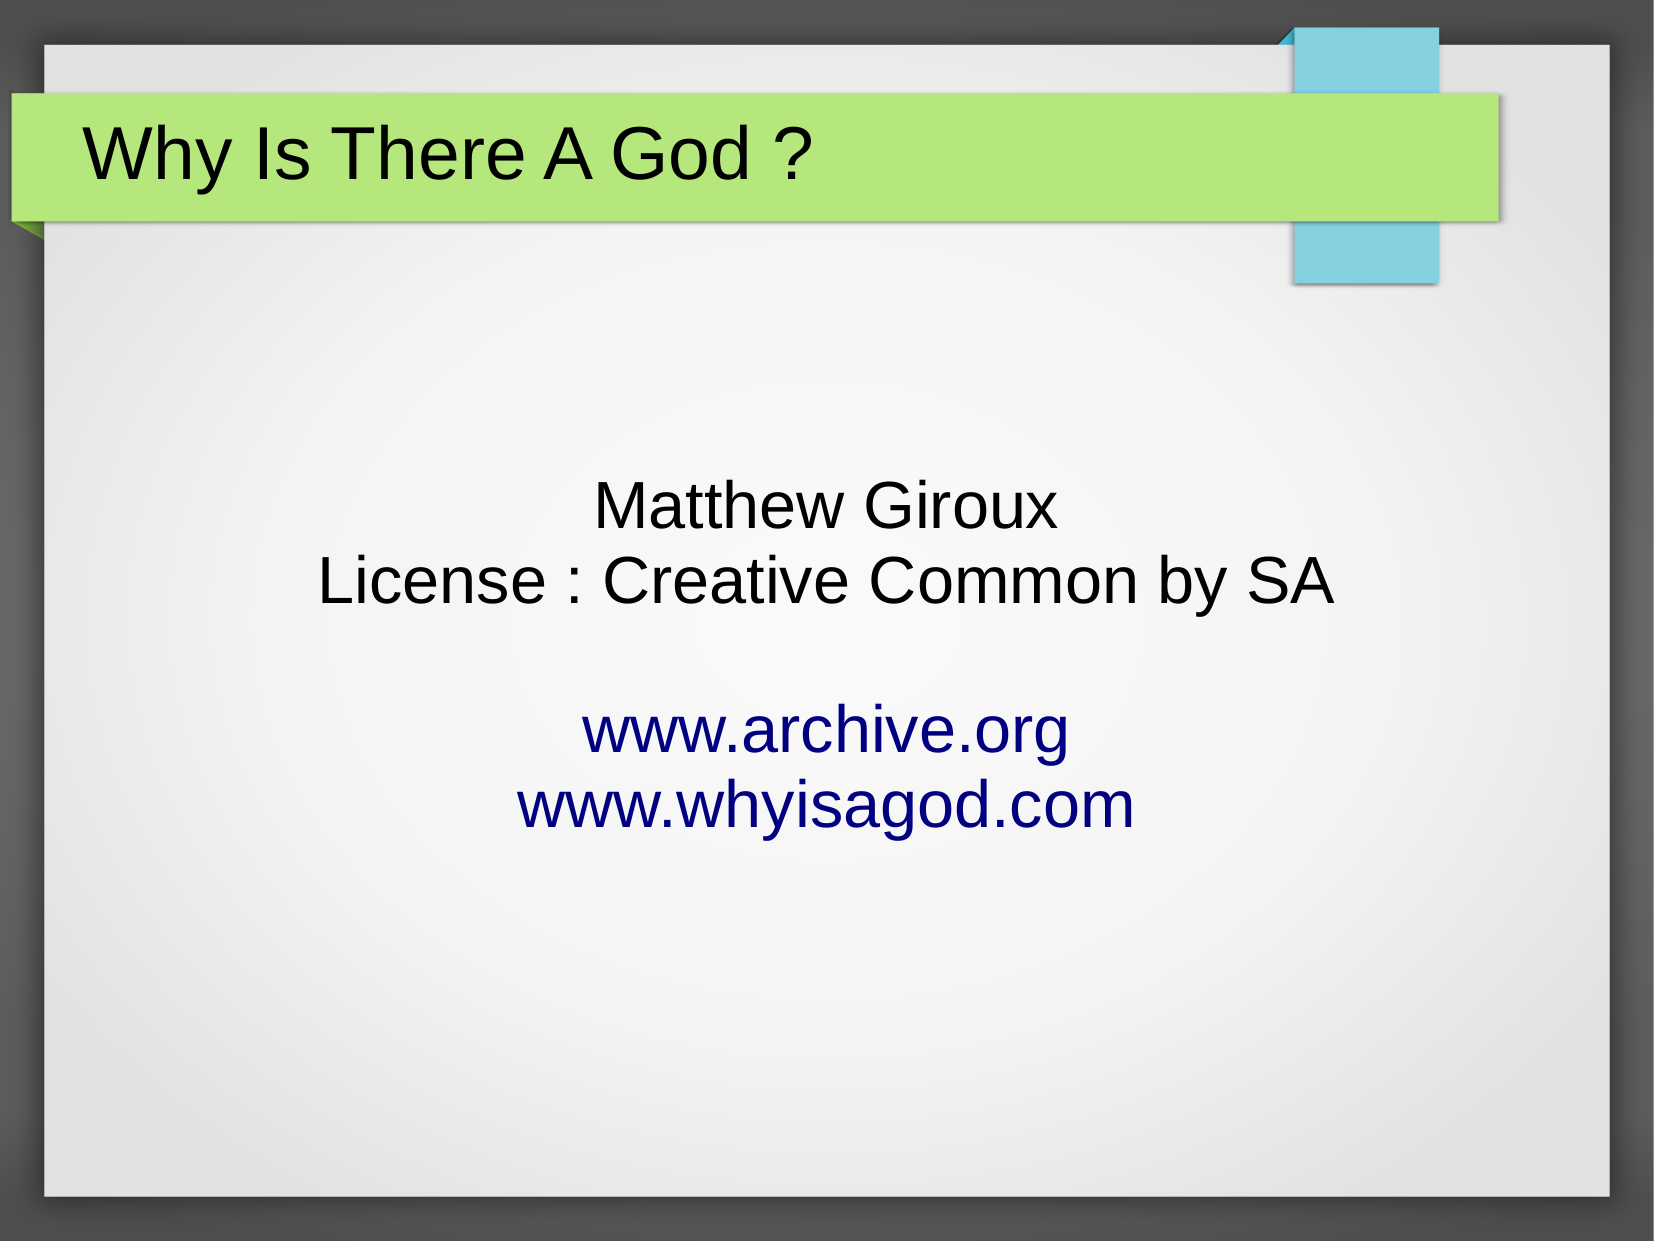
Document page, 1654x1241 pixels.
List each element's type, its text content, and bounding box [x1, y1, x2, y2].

picture [0, 0, 1654, 1241]
subtitle Matthew Giroux License : Creative Common by SA www.archive.org www.whyisagod.com [82, 295, 1571, 1015]
title Why Is There A God ? [82, 94, 1264, 213]
